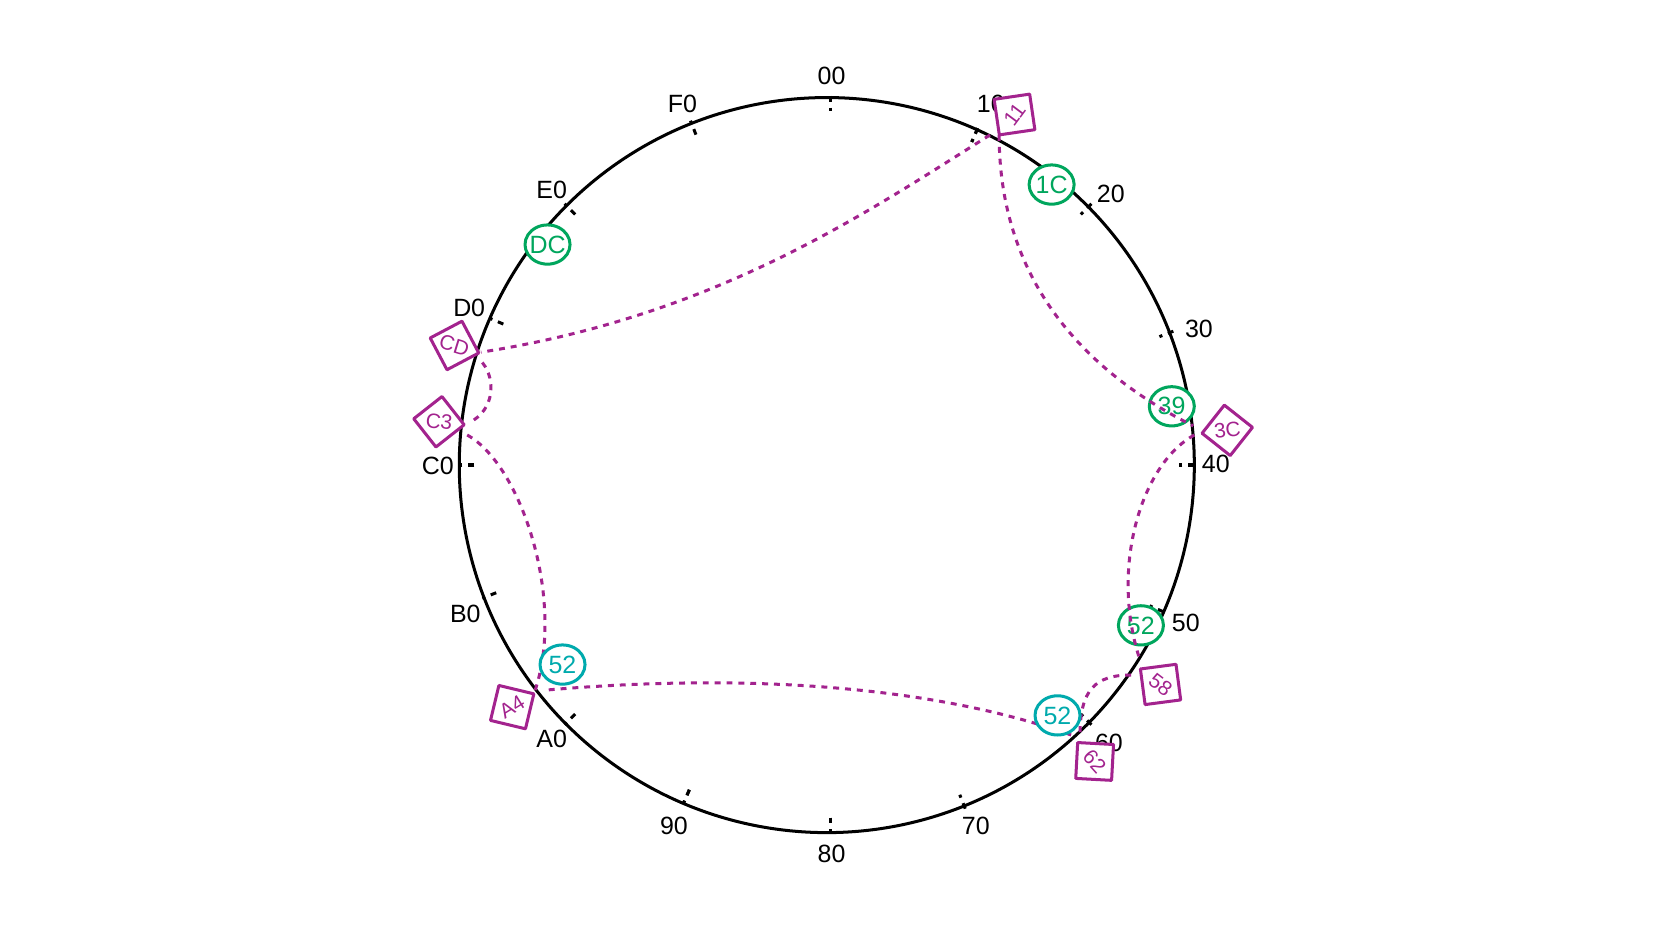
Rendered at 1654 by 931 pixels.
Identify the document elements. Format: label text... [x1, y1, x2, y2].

text_box F0 [667, 90, 698, 119]
text_box 30 [1185, 315, 1214, 344]
text_box 39 [1149, 386, 1195, 426]
text_box 58 [1140, 664, 1181, 705]
text_box 10 [976, 90, 1006, 119]
text_box C0 [421, 451, 455, 481]
text_box 3C [1202, 405, 1253, 456]
text_box 40 [1201, 450, 1231, 479]
text_box A4 [490, 685, 534, 729]
text_box 20 [1096, 180, 1126, 209]
text_box 50 [1171, 609, 1201, 638]
text_box A0 [536, 724, 568, 753]
text_box 70 [961, 811, 991, 841]
text_box D0 [453, 294, 486, 323]
text_box 00 [817, 61, 846, 91]
text_box 52 [540, 644, 586, 685]
text_box 80 [817, 840, 846, 869]
text_box E0 [536, 175, 568, 204]
text_box CD [430, 321, 479, 370]
text_box 90 [660, 811, 689, 841]
text_box 62 [1075, 742, 1114, 781]
text_box 52 [1035, 695, 1081, 736]
text_box 52 [1118, 605, 1164, 645]
text_box 1C [1029, 164, 1075, 205]
text_box B0 [450, 600, 481, 629]
text_box 11 [994, 94, 1035, 135]
text_box DC [525, 224, 571, 265]
text_box C3 [413, 396, 465, 447]
text_box 60 [1095, 729, 1124, 758]
